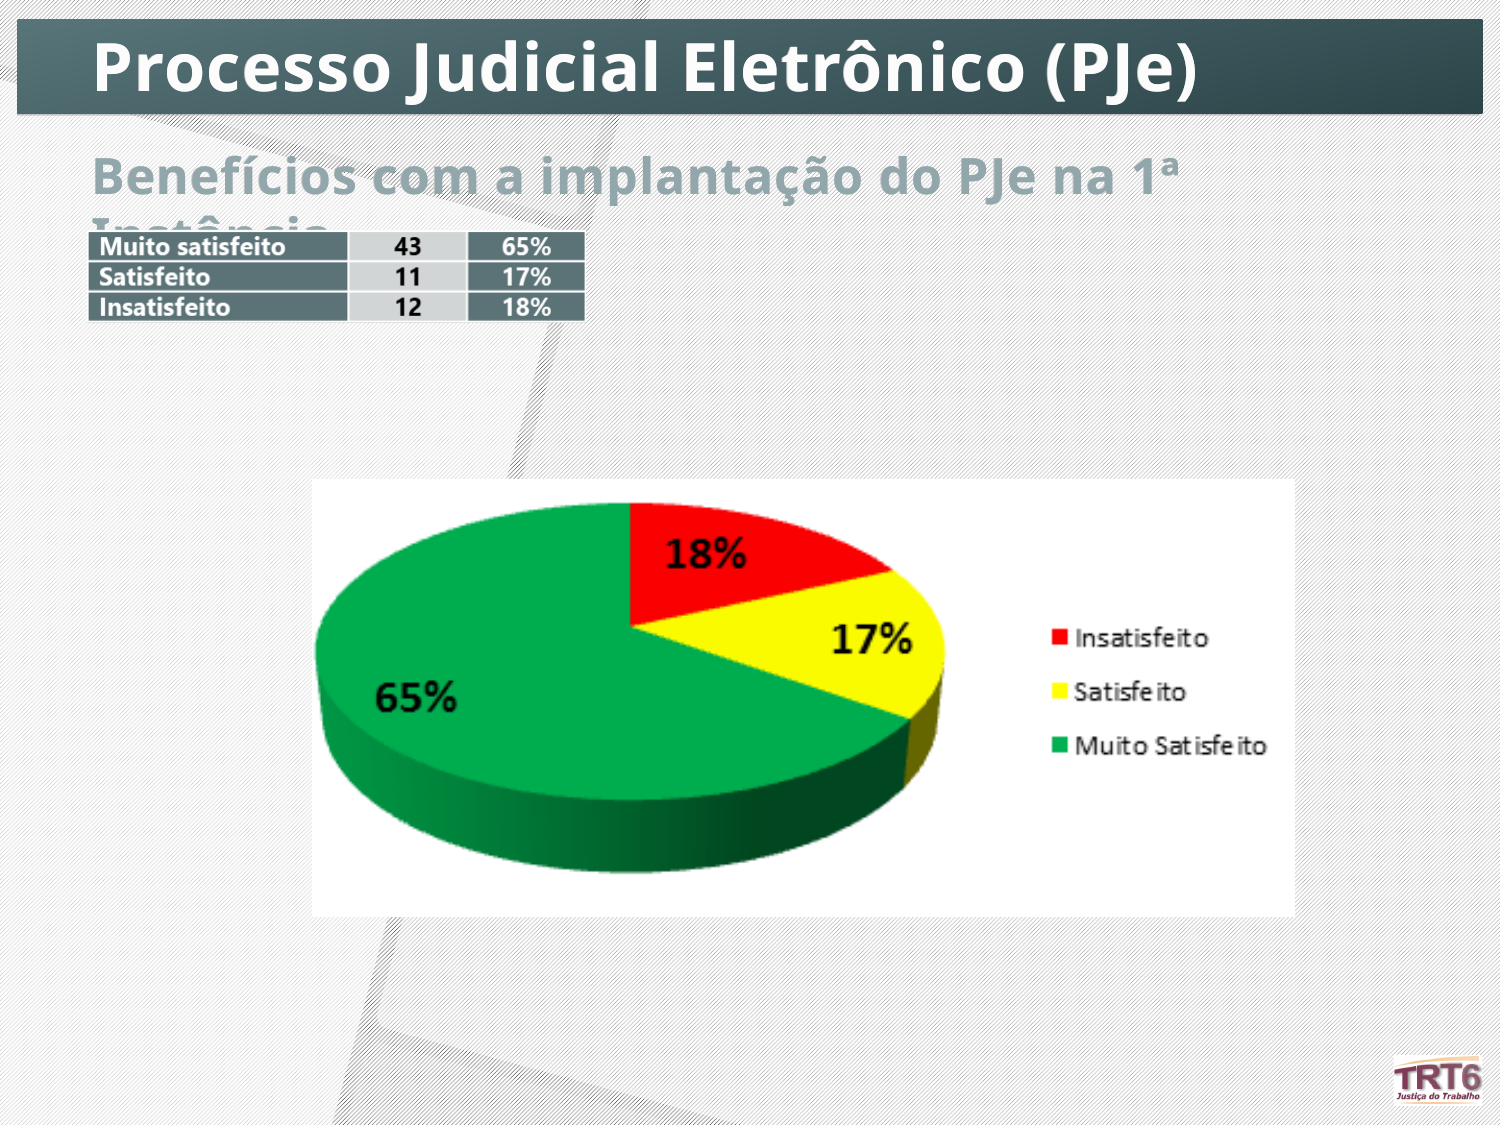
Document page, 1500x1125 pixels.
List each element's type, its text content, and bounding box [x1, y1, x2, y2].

picture [1393, 1055, 1483, 1106]
text_box [18, 19, 1482, 114]
text_box Benefícios com a implantação do PJe na 1ª Instância [77, 137, 1447, 272]
text_box Processo Judicial Eletrônico (PJe) [77, 18, 1500, 113]
picture [87, 222, 586, 336]
picture [312, 479, 1295, 917]
